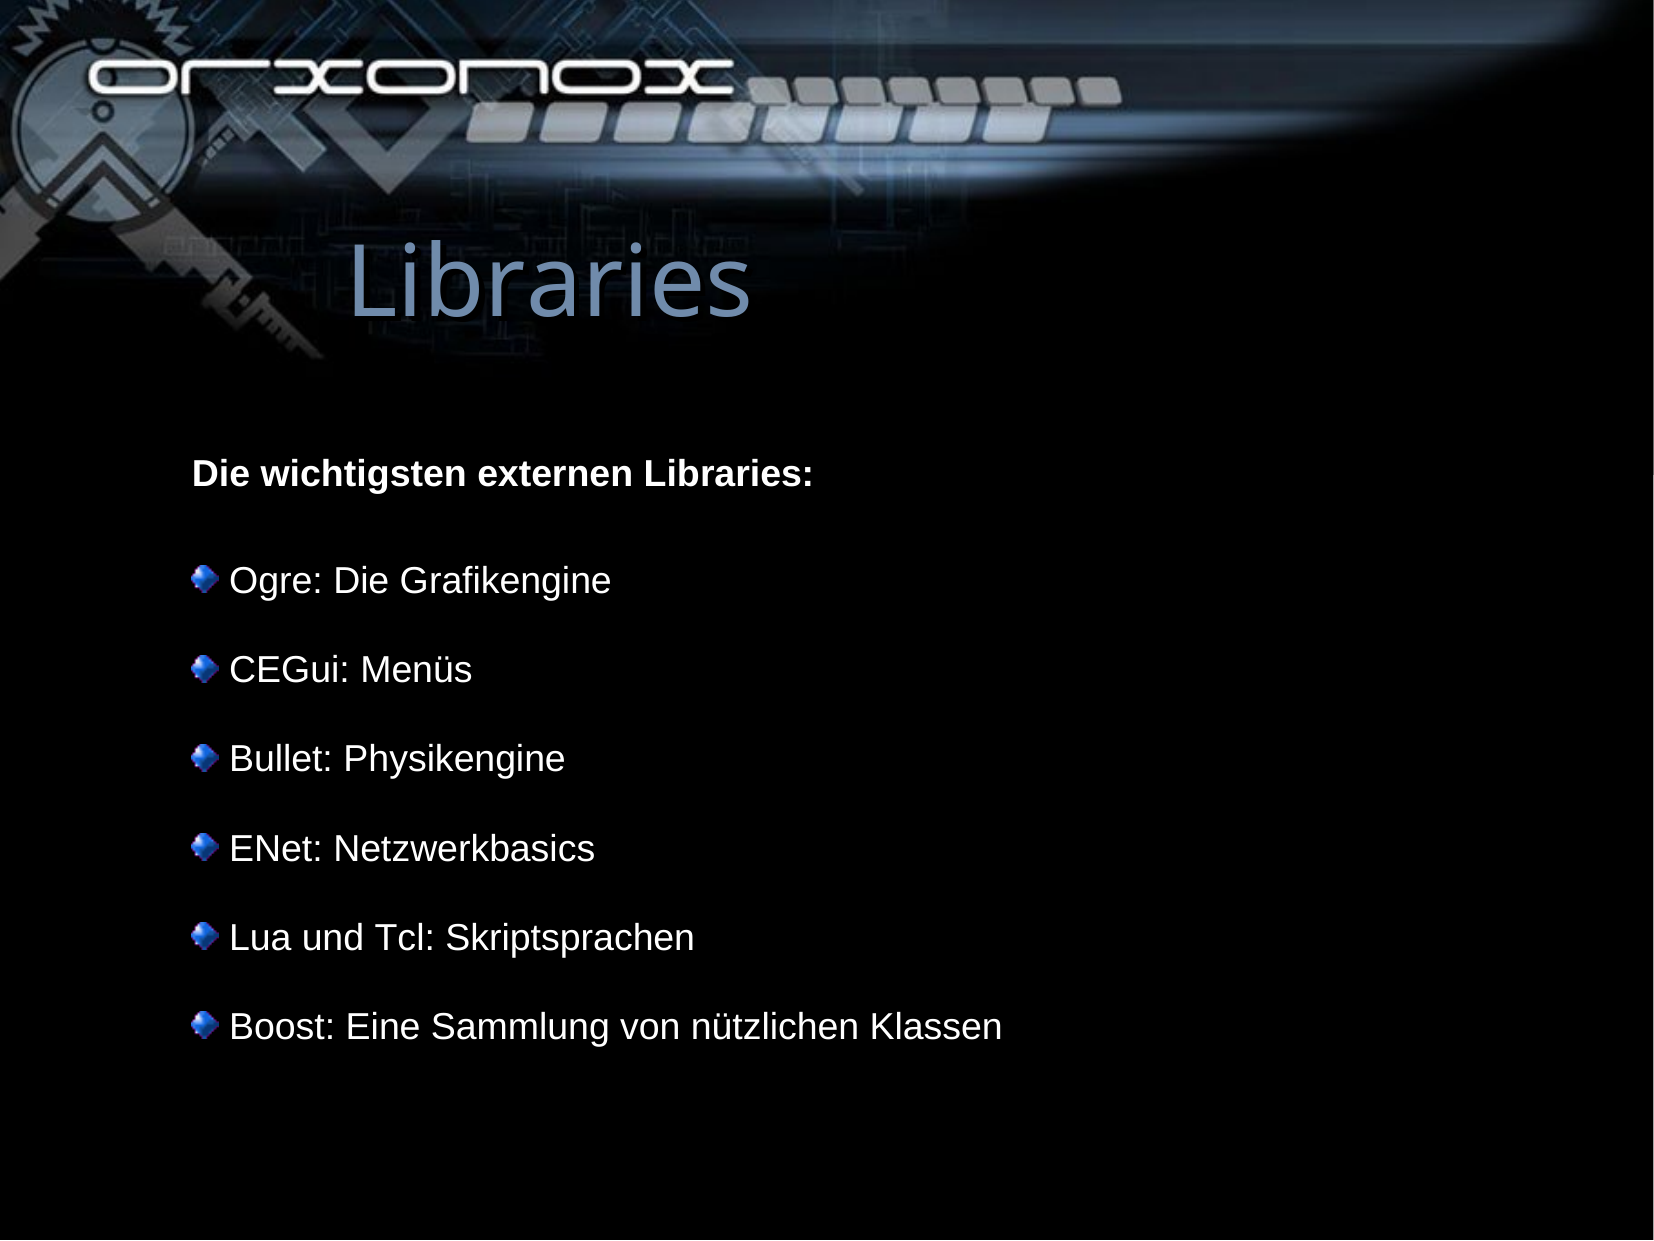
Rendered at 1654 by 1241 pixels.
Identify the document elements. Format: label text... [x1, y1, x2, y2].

picture [0, 0, 1654, 475]
picture [191, 744, 219, 772]
text_box Die wichtigsten externen Libraries: Ogre: Die Grafikengine CEGui: Menüs Bullet: Physikengine ENet: Netzwerkbasics Lua und Tcl: Skriptsprachen Boost: Eine Sammlung von nützlichen Klassen [177, 442, 1329, 1003]
picture [191, 1011, 219, 1039]
picture [191, 833, 219, 861]
text_box Libraries [330, 194, 1306, 344]
picture [191, 565, 219, 593]
picture [191, 922, 219, 950]
picture [191, 655, 219, 683]
